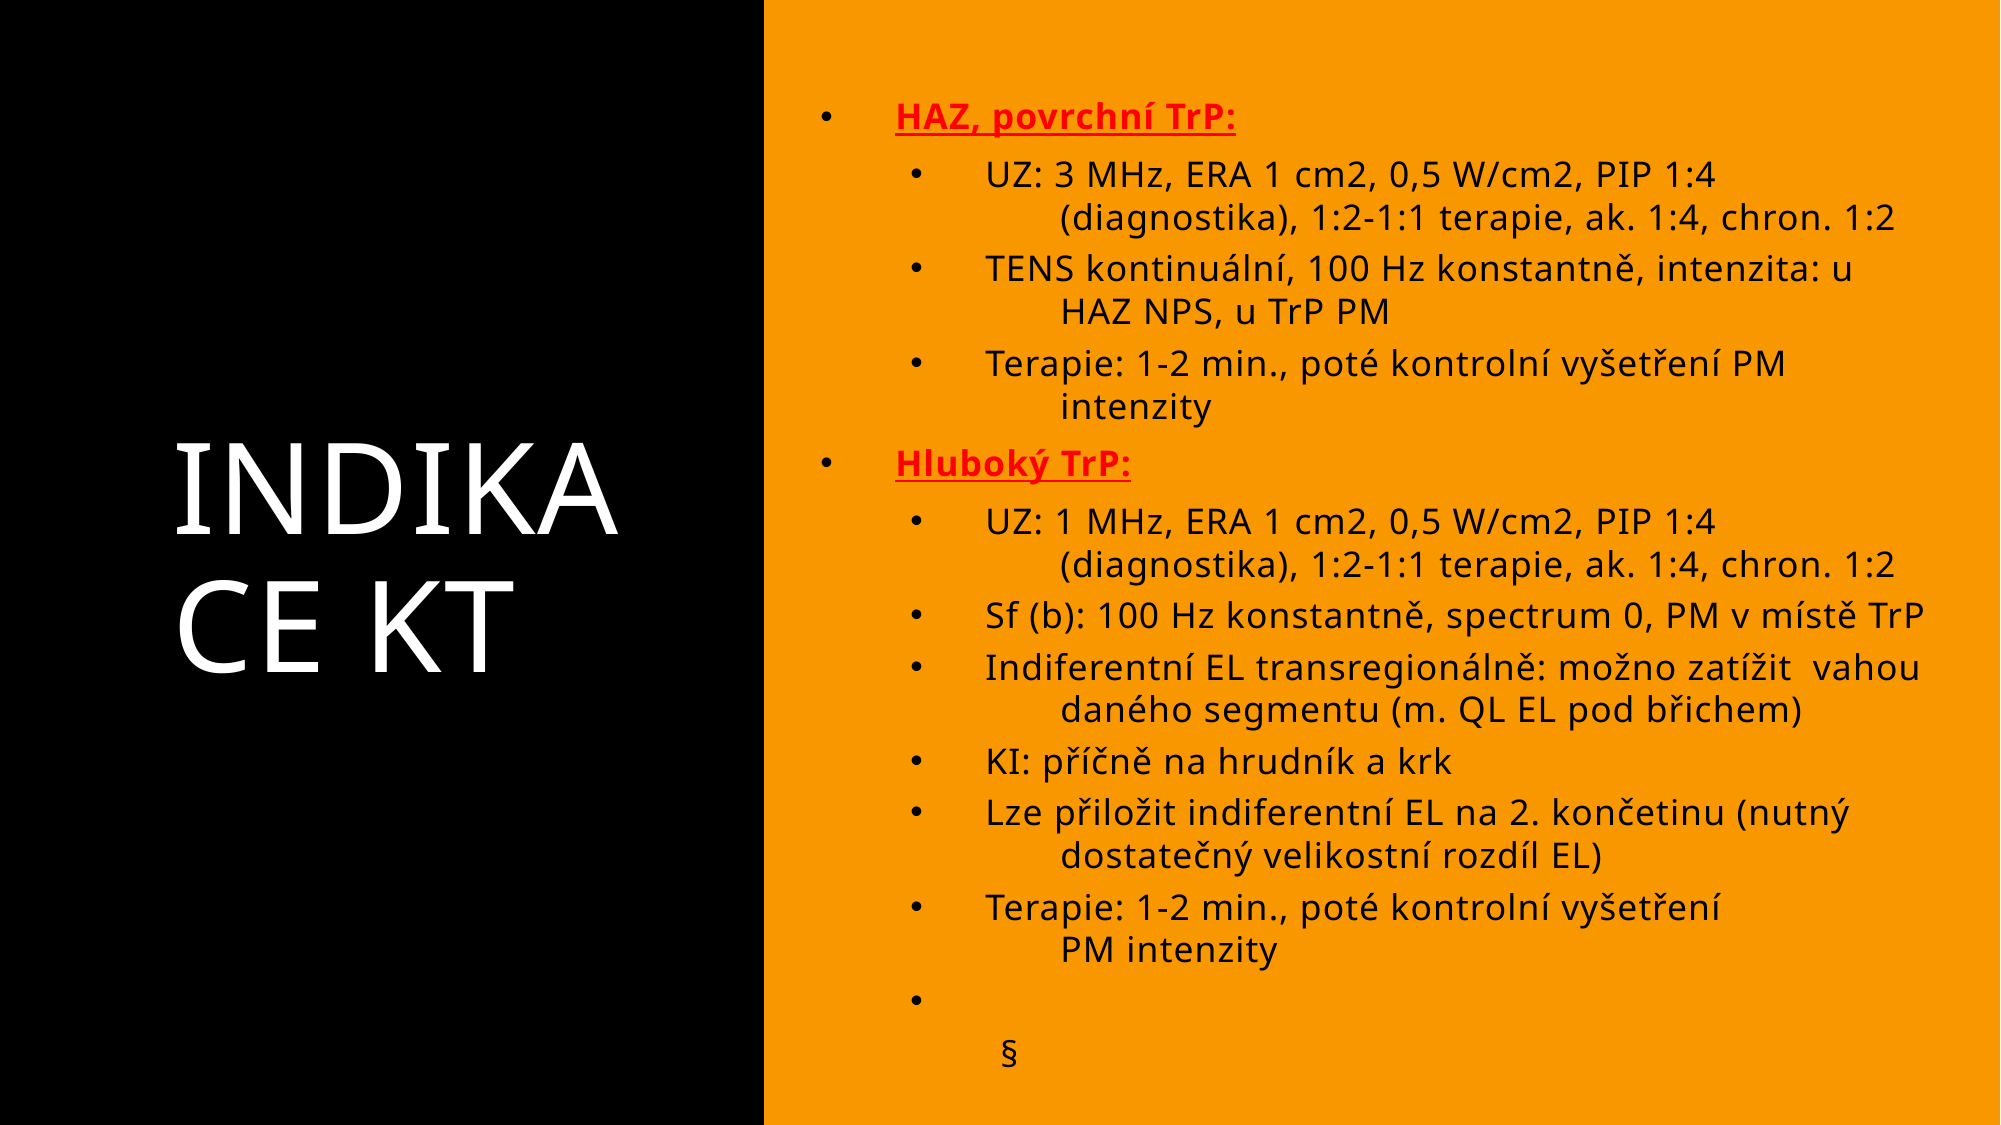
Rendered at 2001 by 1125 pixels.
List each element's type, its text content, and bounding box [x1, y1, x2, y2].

list HAZ, povrchní TrP: UZ: 3 MHz, ERA 1 cm2, 0,5 W/cm2, PIP 1:4 (diagnostika), 1:2-1:1 terapie, ak. 1:4, chron. 1:2 TENS kontinuální, 100 Hz konstantně, intenzita: u HAZ NPS, u TrP PM Terapie: 1-2 min., poté kontrolní vyšetření PM intenzity Hluboký TrP: UZ: 1 MHz, ERA 1 cm2, 0,5 W/cm2, PIP 1:4 (diagnostika), 1:2-1:1 terapie, ak. 1:4, chron. 1:2 Sf (b): 100 Hz konstantně, spectrum 0, PM v místě TrP Indiferentní EL transregionálně: možno zatížit vahou daného segmentu (m. QL EL pod břichem) KI: příčně na hrudník a krk Lze přiložit indiferentní EL na 2. končetinu (nutný dostatečný velikostní rozdíl EL) Terapie: 1-2 min., poté kontrolní vyšetření PM intenzity [805, 46, 1952, 1125]
text_box [0, 0, 2000, 1125]
title Indikace kt [157, 105, 685, 1020]
